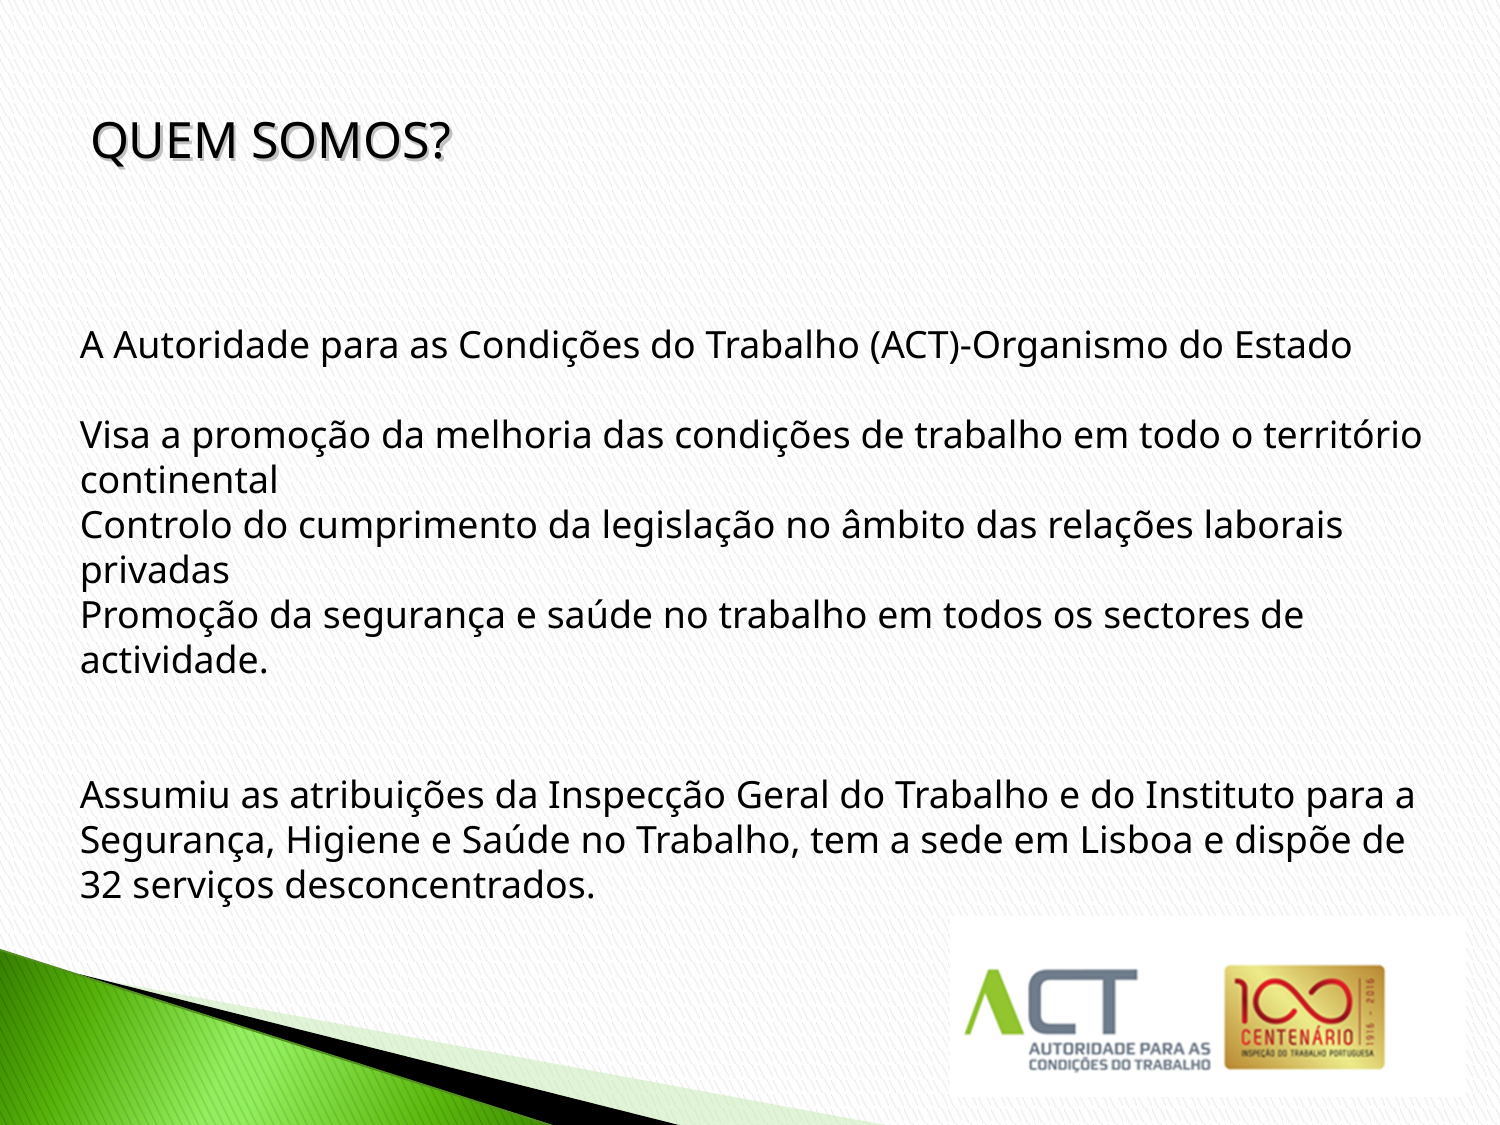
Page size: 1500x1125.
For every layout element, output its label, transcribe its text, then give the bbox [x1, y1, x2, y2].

title QUEM SOMOS? [75, 45, 1426, 233]
picture [950, 916, 1465, 1097]
text_box A Autoridade para as Condições do Trabalho (ACT)-Organismo do Estado Visa a promoção da melhoria das condições de trabalho em todo o território continental Controlo do cumprimento da legislação no âmbito das relações laborais privadas Promoção da segurança e saúde no trabalho em todos os sectores de actividade. Assumiu as atribuições da Inspecção Geral do Trabalho e do Instituto para a Segurança, Higiene e Saúde no Trabalho, tem a sede em Lisboa e dispõe de 32 serviços desconcentrados. [65, 313, 1465, 913]
